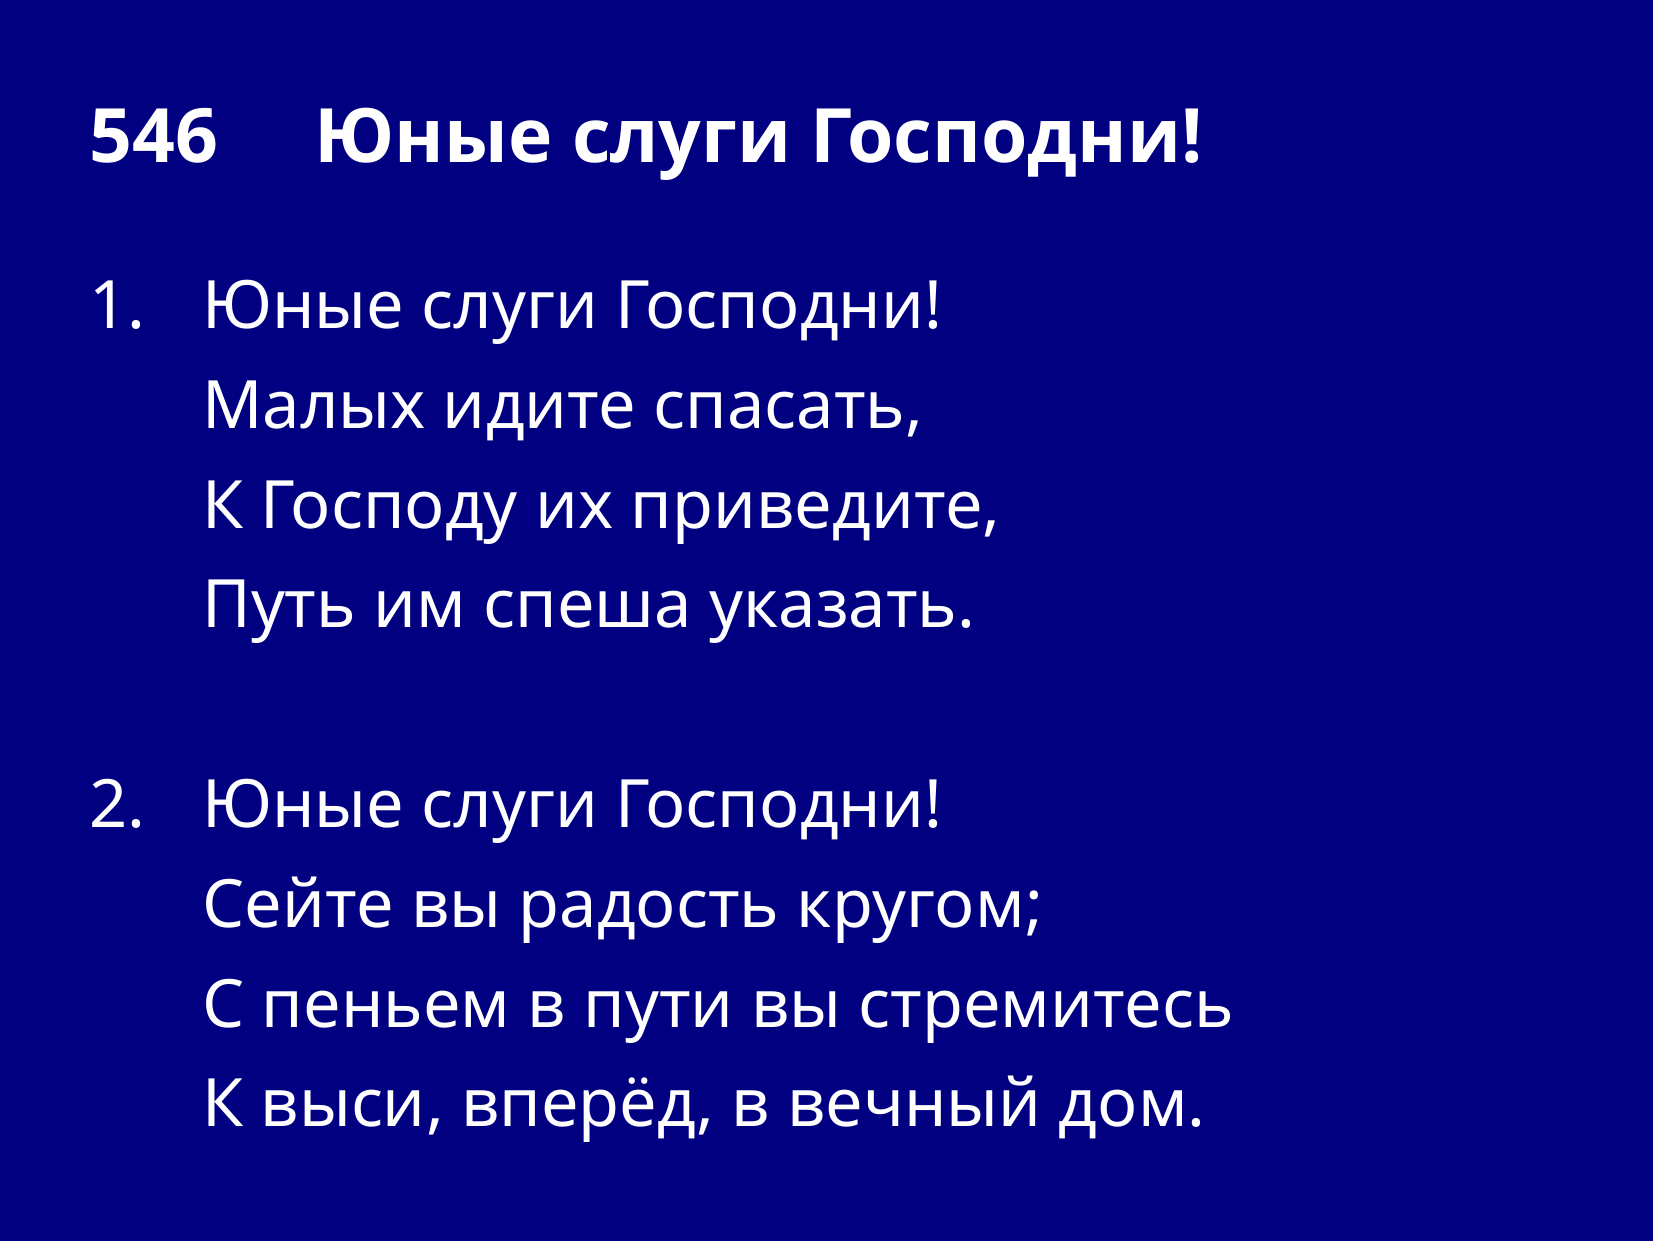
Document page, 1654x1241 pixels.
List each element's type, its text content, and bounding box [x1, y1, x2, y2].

text_box 546 Юные слуги Господни! [75, 75, 1576, 188]
text_box 1. Юные слуги Господни! Малых идите спасать, К Господу их приведите, Путь им спеша указать. 2. Юные слуги Господни! Сейте вы радость кругом; С пеньем в пути вы стремитесь К выси, вперёд, в вечный дом. [75, 188, 1576, 1163]
